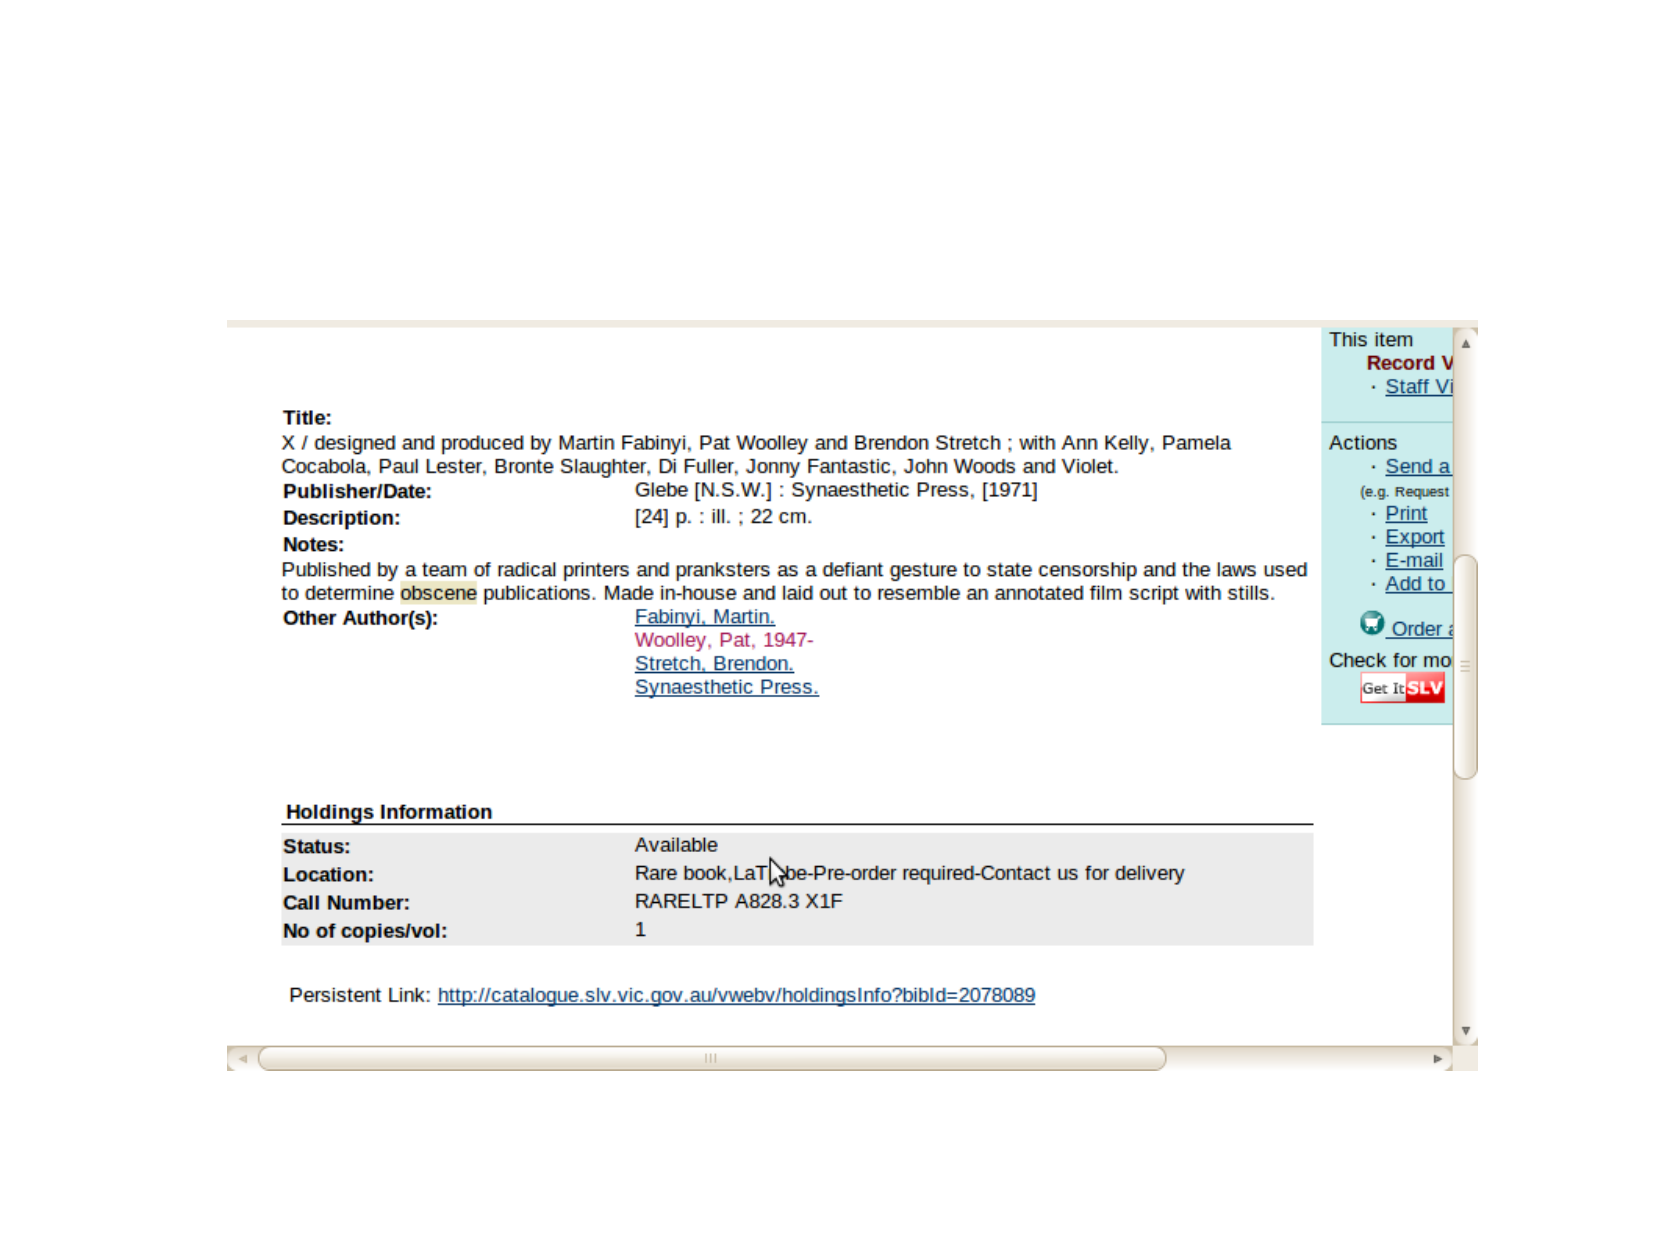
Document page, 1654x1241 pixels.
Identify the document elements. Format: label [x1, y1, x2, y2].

picture [227, 320, 1478, 1071]
